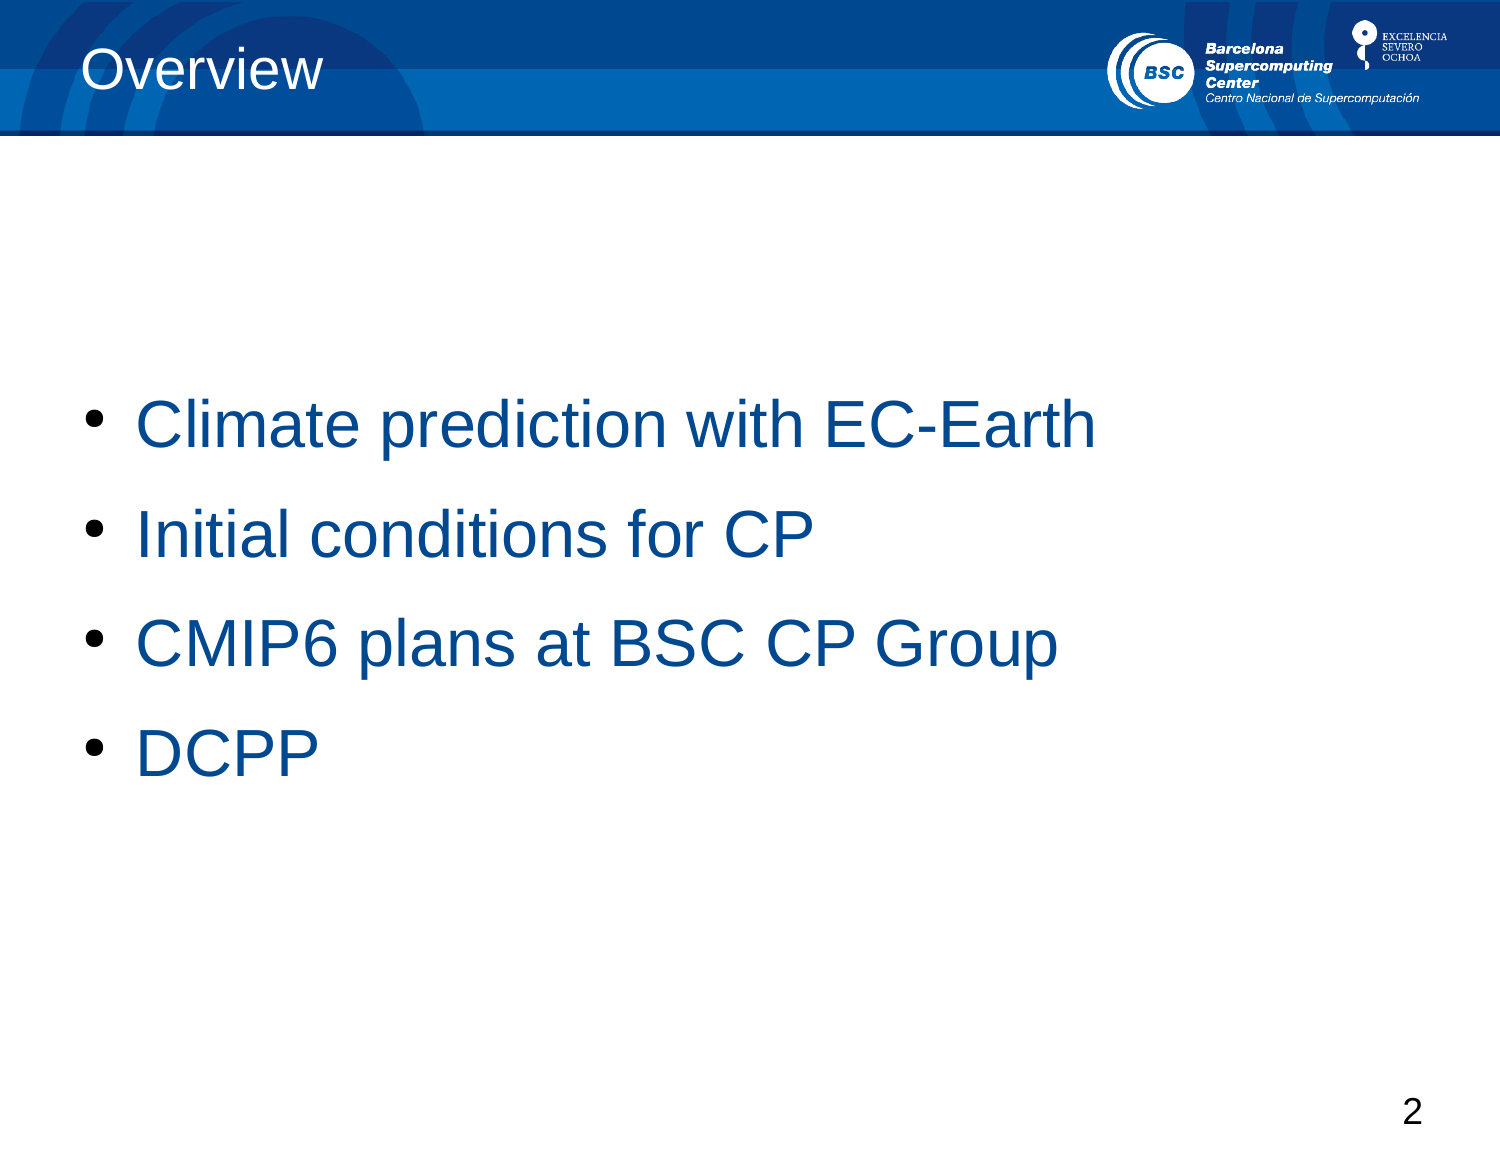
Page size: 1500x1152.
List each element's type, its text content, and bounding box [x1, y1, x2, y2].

list Climate prediction with EC-Earth Initial conditions for CP CMIP6 plans at BSC CP Group DCPP [64, 161, 1432, 1068]
picture [0, 0, 1500, 136]
title Overview [65, 23, 1081, 139]
